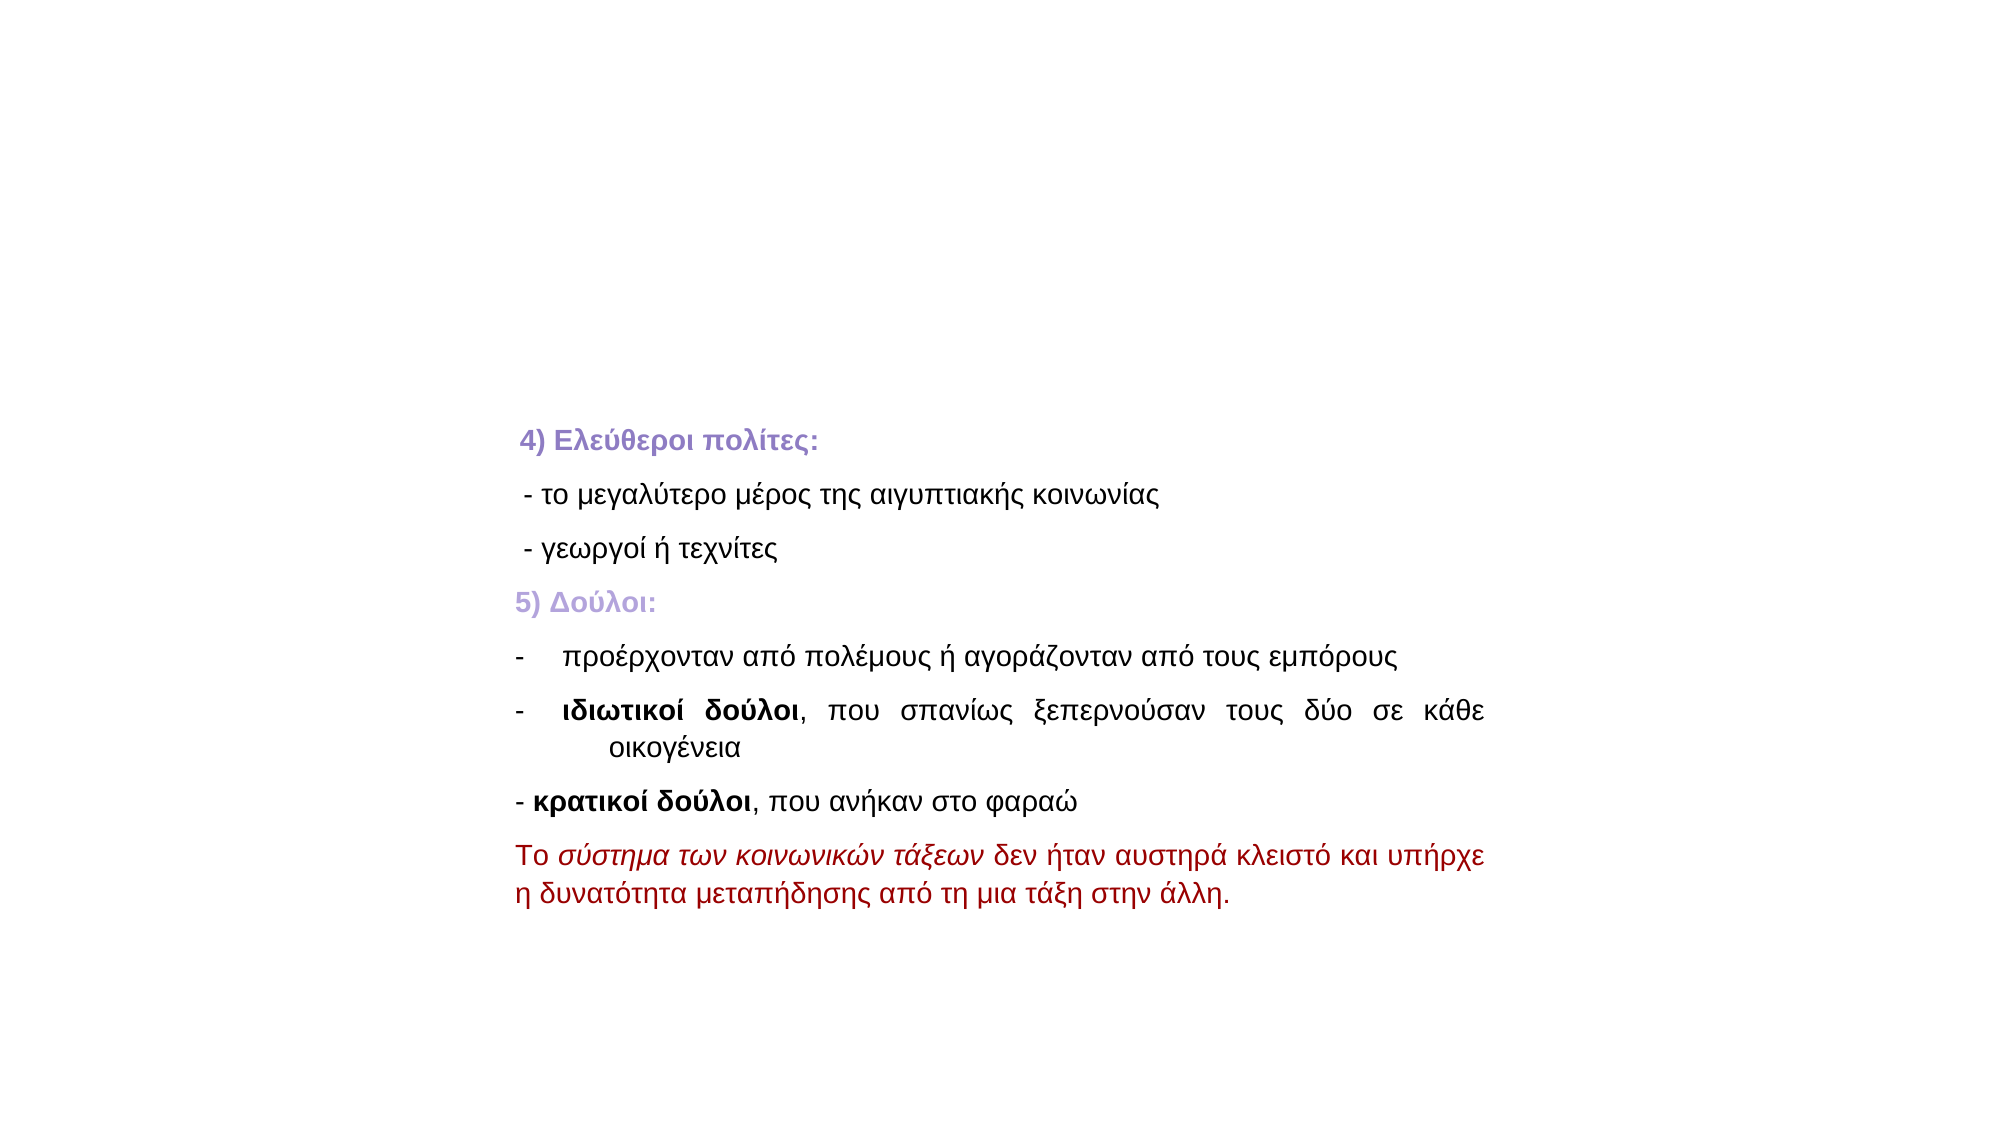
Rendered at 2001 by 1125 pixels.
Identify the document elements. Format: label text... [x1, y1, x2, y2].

text_box 4) Ελεύθεροι πολίτες: - το μεγαλύτερο μέρος της αιγυπτιακής κοινωνίας - γεωργοί ή τεχνίτες 5) Δούλοι: προέρχονταν από πολέμους ή αγοράζονταν από τους εμπόρους ιδιωτικοί δούλοι, που σπανίως ξεπερνούσαν τους δύο σε κάθε οικογένεια - κρατικοί δούλοι, που ανήκαν στο φαραώ Το σύστημα των κοινωνικών τάξεων δεν ήταν αυστηρά κλειστό και υπήρχε η δυνατότητα μεταπήδησης από τη μια τάξη στην άλλη. [500, 411, 1501, 921]
